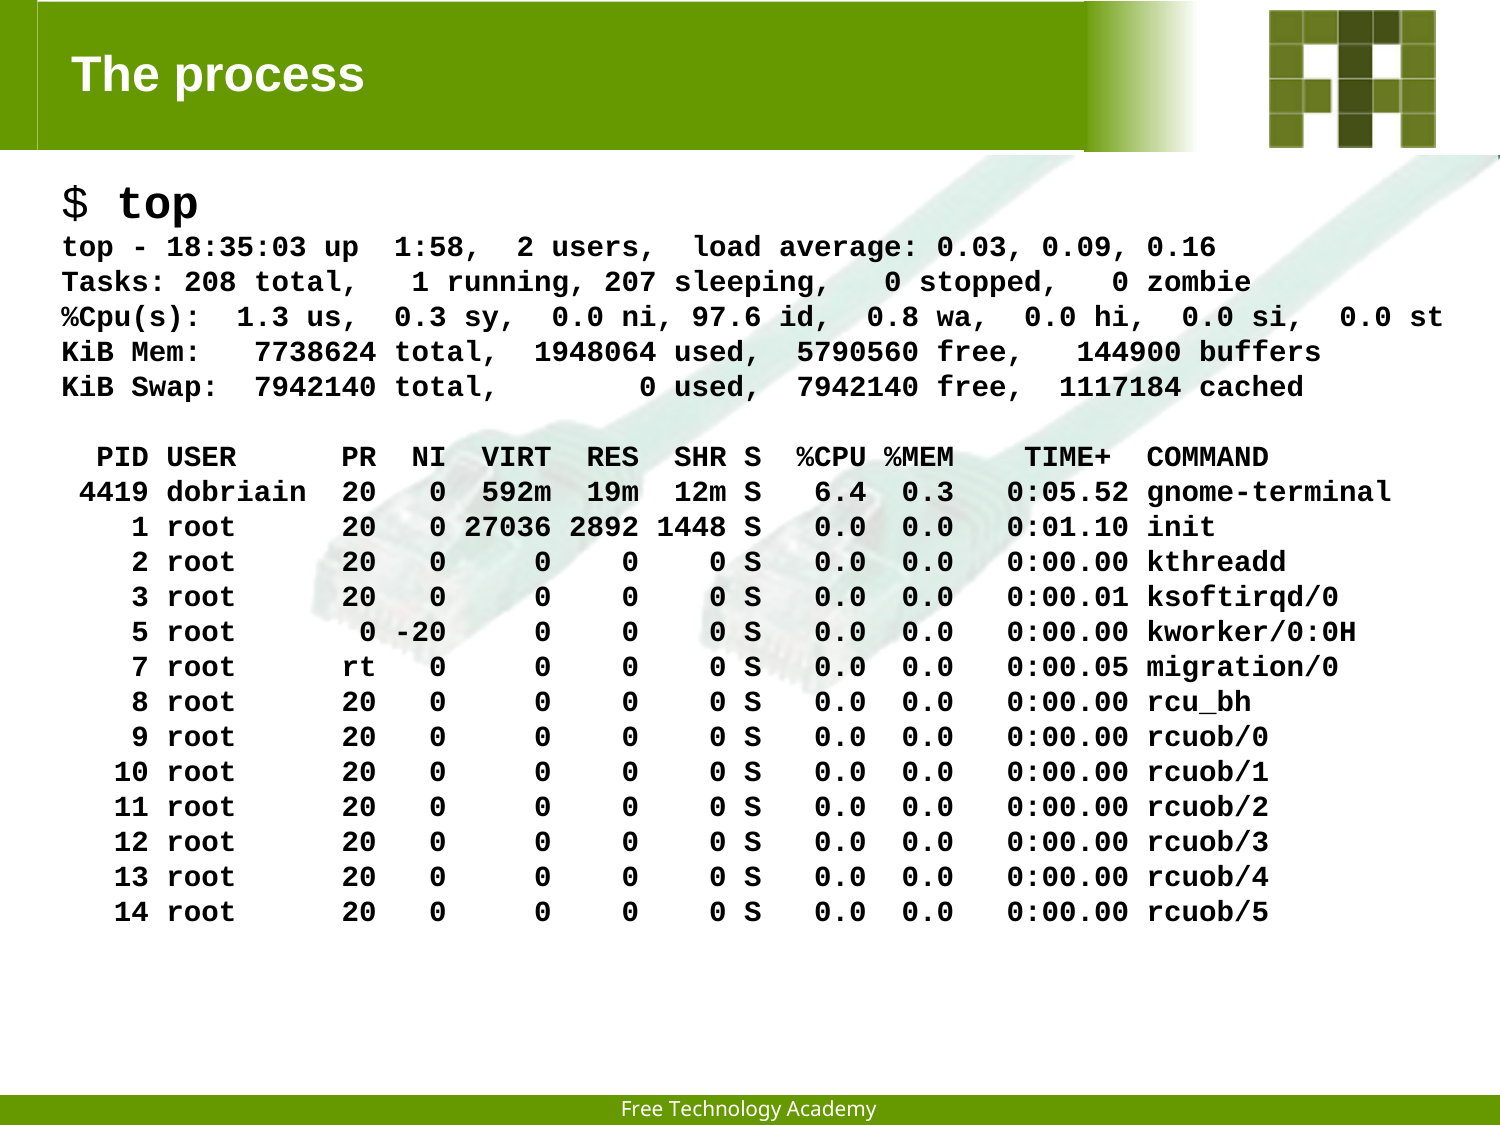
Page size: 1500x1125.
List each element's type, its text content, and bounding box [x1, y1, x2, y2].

text_box $ top top - 18:35:03 up 1:58, 2 users, load average: 0.03, 0.09, 0.16 Tasks: 208 total, 1 running, 207 sleeping, 0 stopped, 0 zombie %Cpu(s): 1.3 us, 0.3 sy, 0.0 ni, 97.6 id, 0.8 wa, 0.0 hi, 0.0 si, 0.0 st KiB Mem: 7738624 total, 1948064 used, 5790560 free, 144900 buffers KiB Swap: 7942140 total, 0 used, 7942140 free, 1117184 cached PID USER PR NI VIRT RES SHR S %CPU %MEM TIME+ COMMAND 4419 dobriain 20 0 592m 19m 12m S 6.4 0.3 0:05.52 gnome-terminal 1 root 20 0 27036 2892 1448 S 0.0 0.0 0:01.10 init 2 root 20 0 0 0 0 S 0.0 0.0 0:00.00 kthreadd 3 root 20 0 0 0 0 S 0.0 0.0 0:00.01 ksoftirqd/0 5 root 0 -20 0 0 0 S 0.0 0.0 0:00.00 kworker/0:0H 7 root rt 0 0 0 0 S 0.0 0.0 0:00.05 migration/0 8 root 20 0 0 0 0 S 0.0 0.0 0:00.00 rcu_bh 9 root 20 0 0 0 0 S 0.0 0.0 0:00.00 rcuob/0 10 root 20 0 0 0 0 S 0.0 0.0 0:00.00 rcuob/1 11 root 20 0 0 0 0 S 0.0 0.0 0:00.00 rcuob/2 12 root 20 0 0 0 0 S 0.0 0.0 0:00.00 rcuob/3 13 root 20 0 0 0 0 S 0.0 0.0 0:00.00 rcuob/4 14 root 20 0 0 0 0 S 0.0 0.0 0:00.00 rcuob/5 [46, 165, 1477, 935]
title The process [56, 1, 1107, 152]
picture [1269, 10, 1436, 148]
